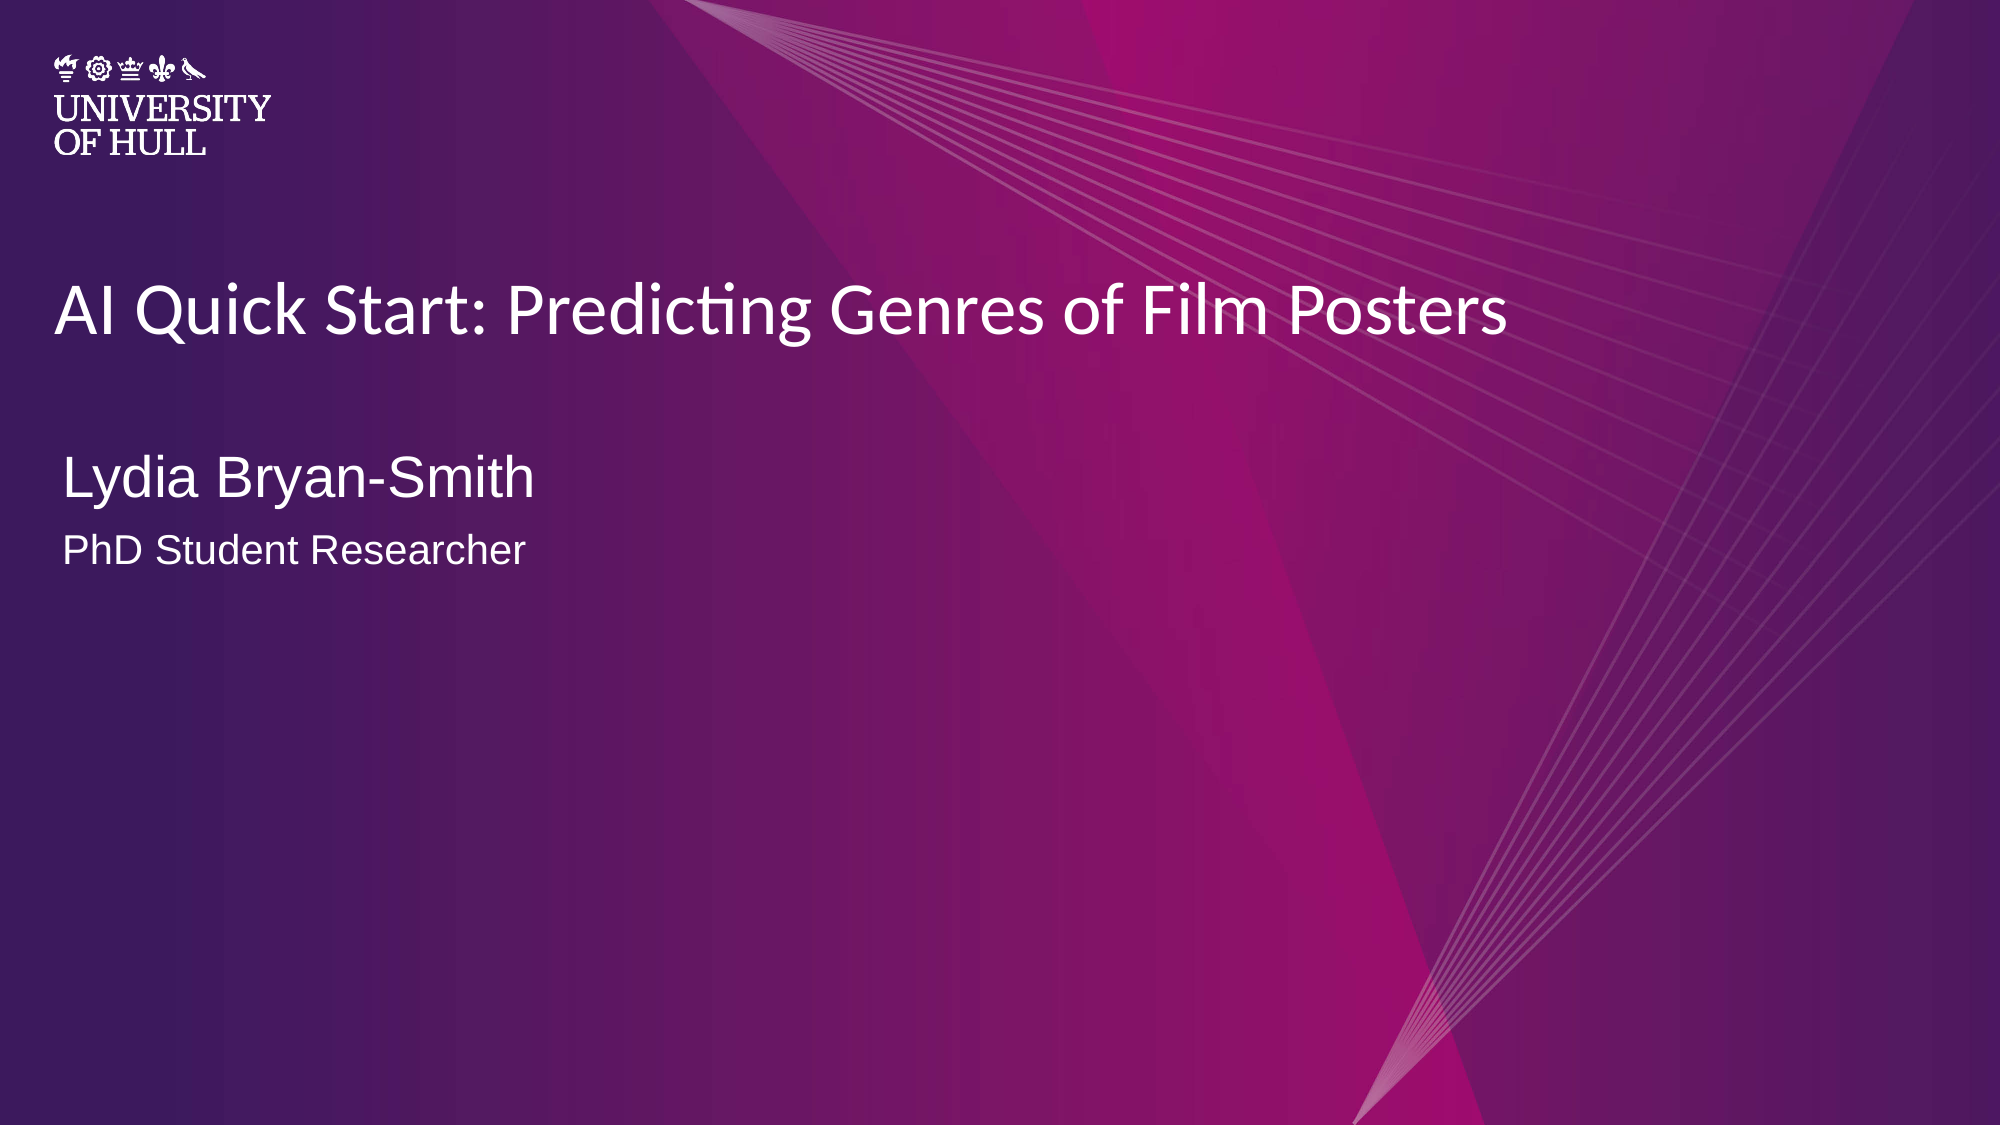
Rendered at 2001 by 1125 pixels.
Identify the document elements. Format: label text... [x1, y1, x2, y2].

picture [0, 0, 2000, 1125]
title AI Quick Start: Predicting Genres of Film Posters [54, 228, 1750, 403]
text_box Lydia Bryan-Smith [47, 437, 1630, 517]
text_box PhD Student Researcher [47, 519, 1630, 600]
